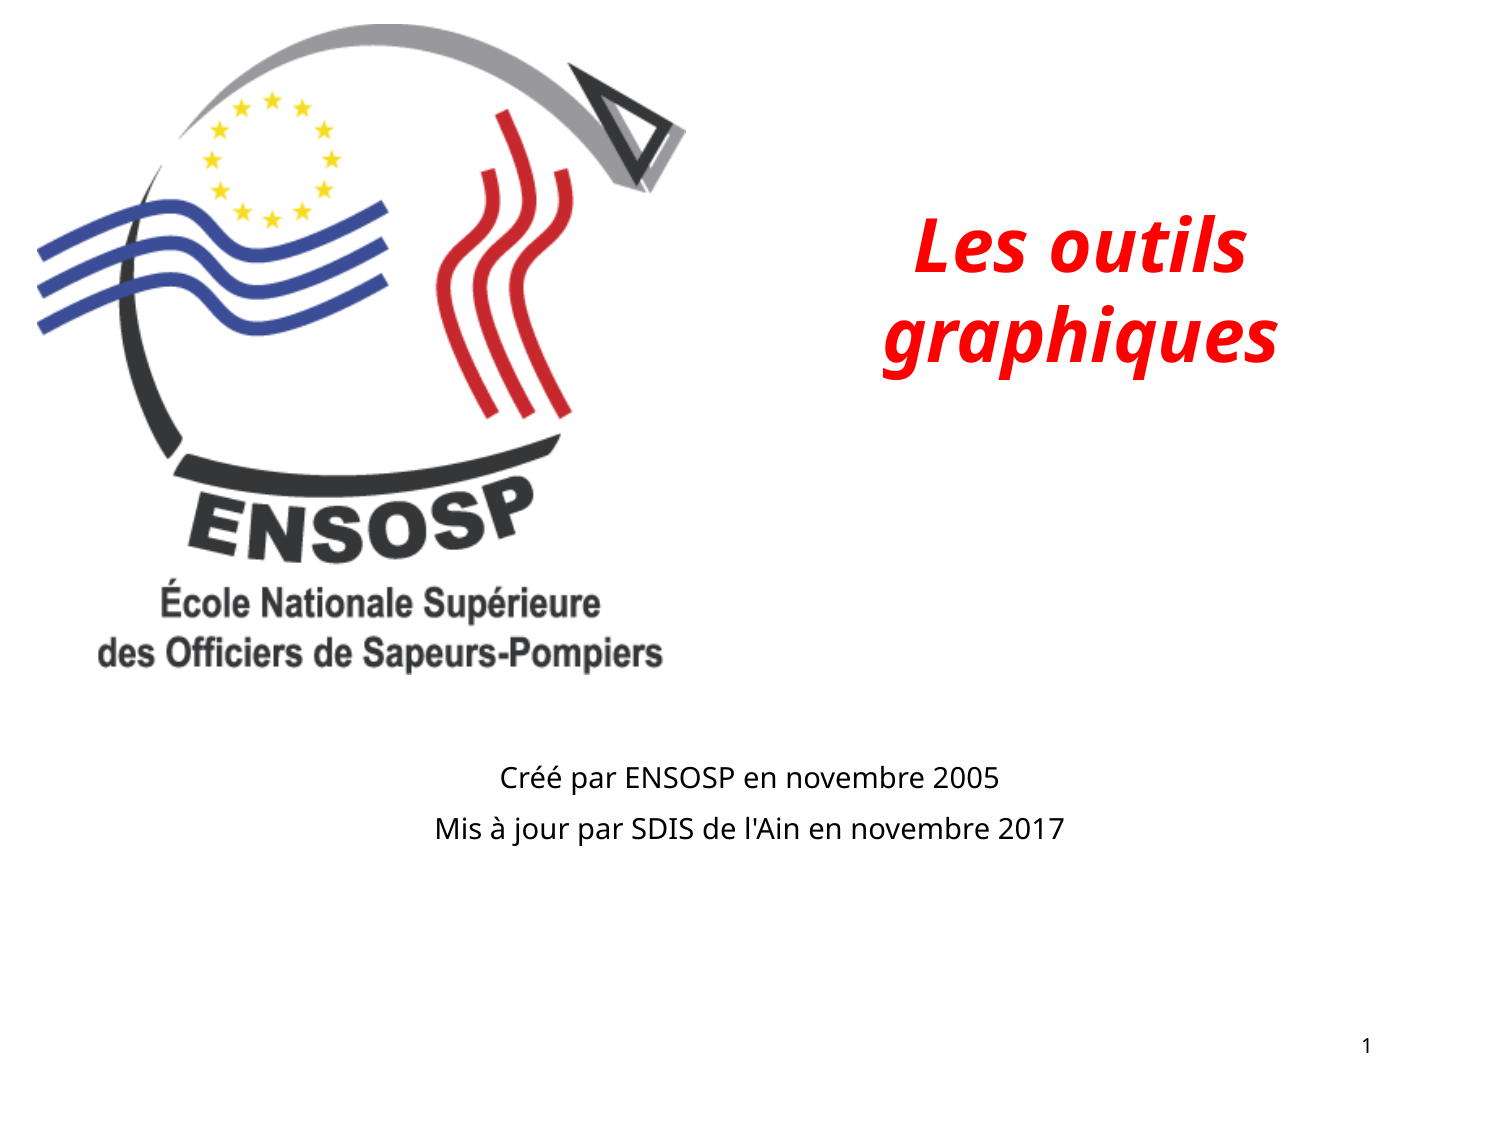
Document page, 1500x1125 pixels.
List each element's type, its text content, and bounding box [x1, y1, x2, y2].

picture [37, 24, 686, 675]
subtitle Créé par ENSOSP en novembre 2005 Mis à jour par SDIS de l'Ain en novembre 2017 [225, 699, 1276, 988]
title Les outils graphiques [712, 62, 1450, 513]
